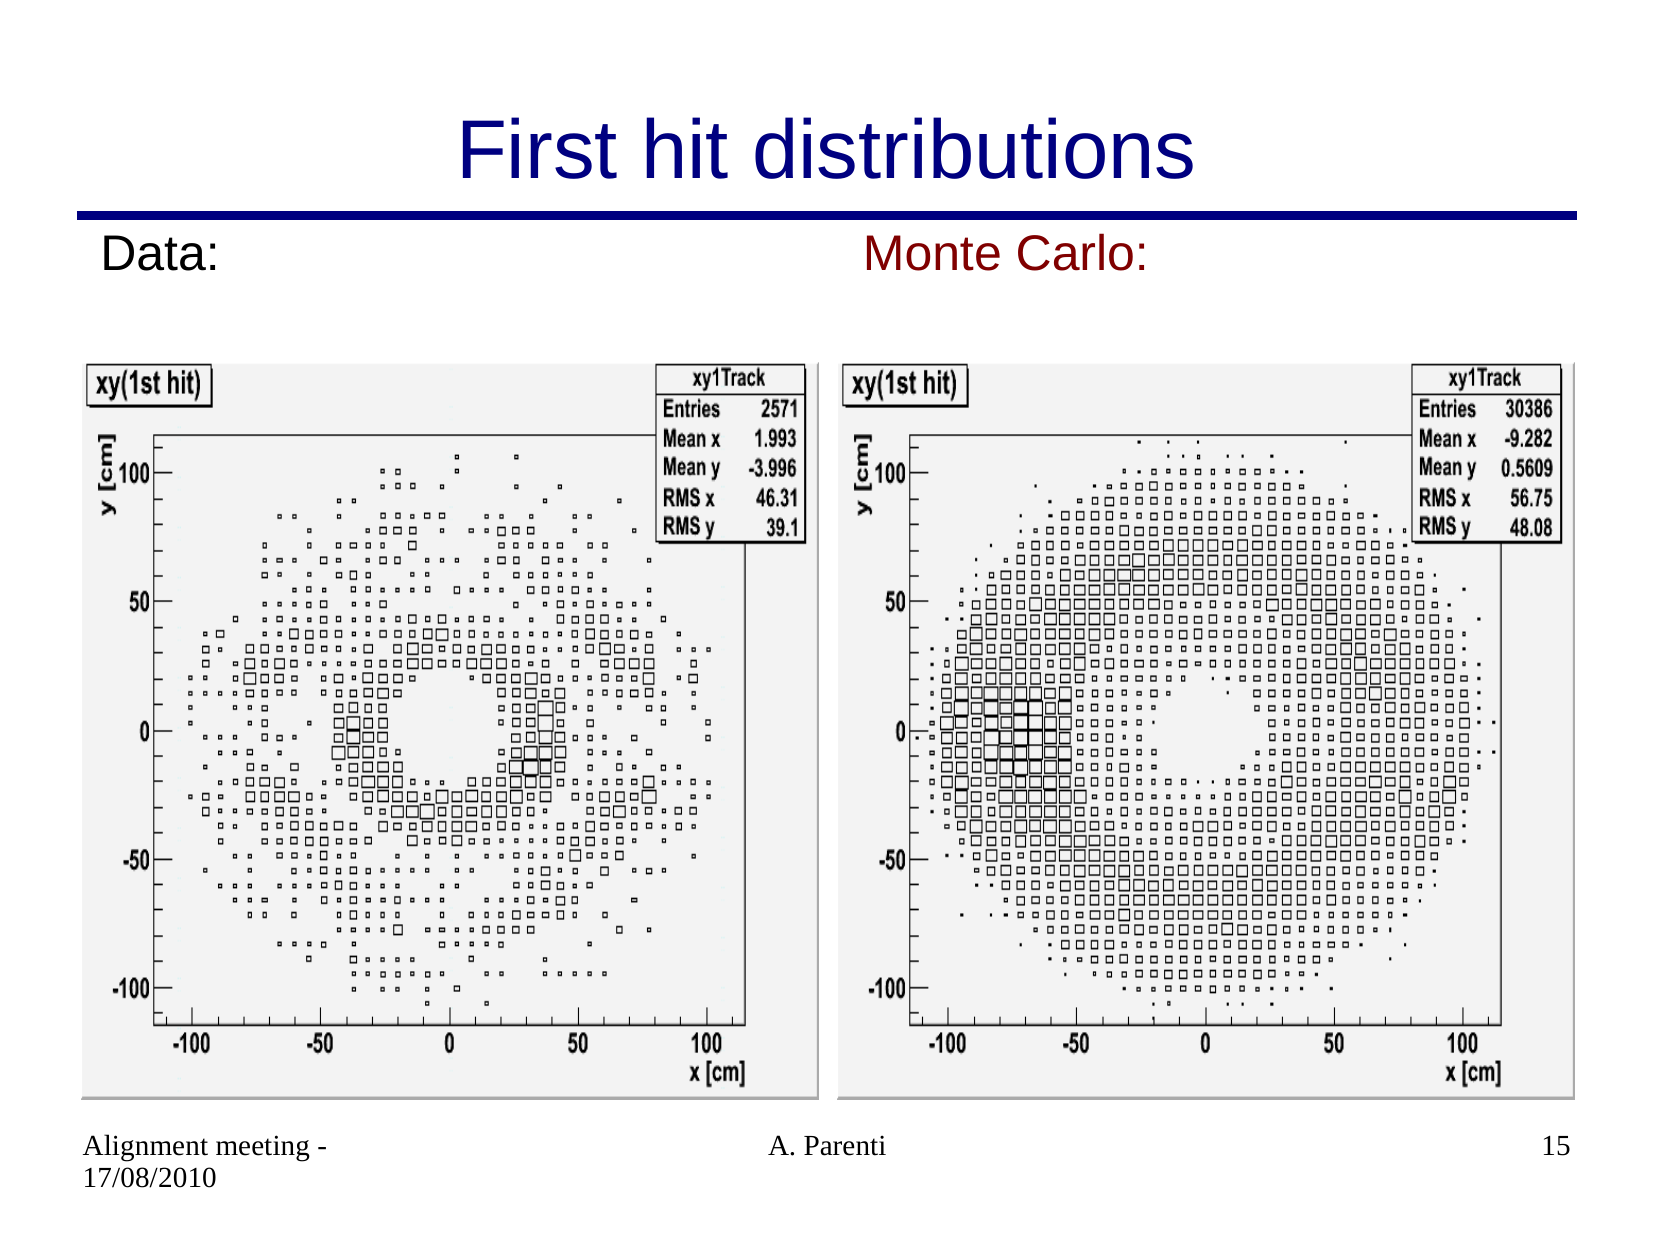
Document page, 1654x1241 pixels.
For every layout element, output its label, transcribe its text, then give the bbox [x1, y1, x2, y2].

list Monte Carlo: [845, 225, 1572, 1094]
list Data: [82, 225, 809, 361]
list Data: [82, 1100, 809, 1109]
title First hit distributions [82, 75, 1571, 226]
picture [836, 361, 1575, 1100]
picture [80, 361, 819, 1100]
